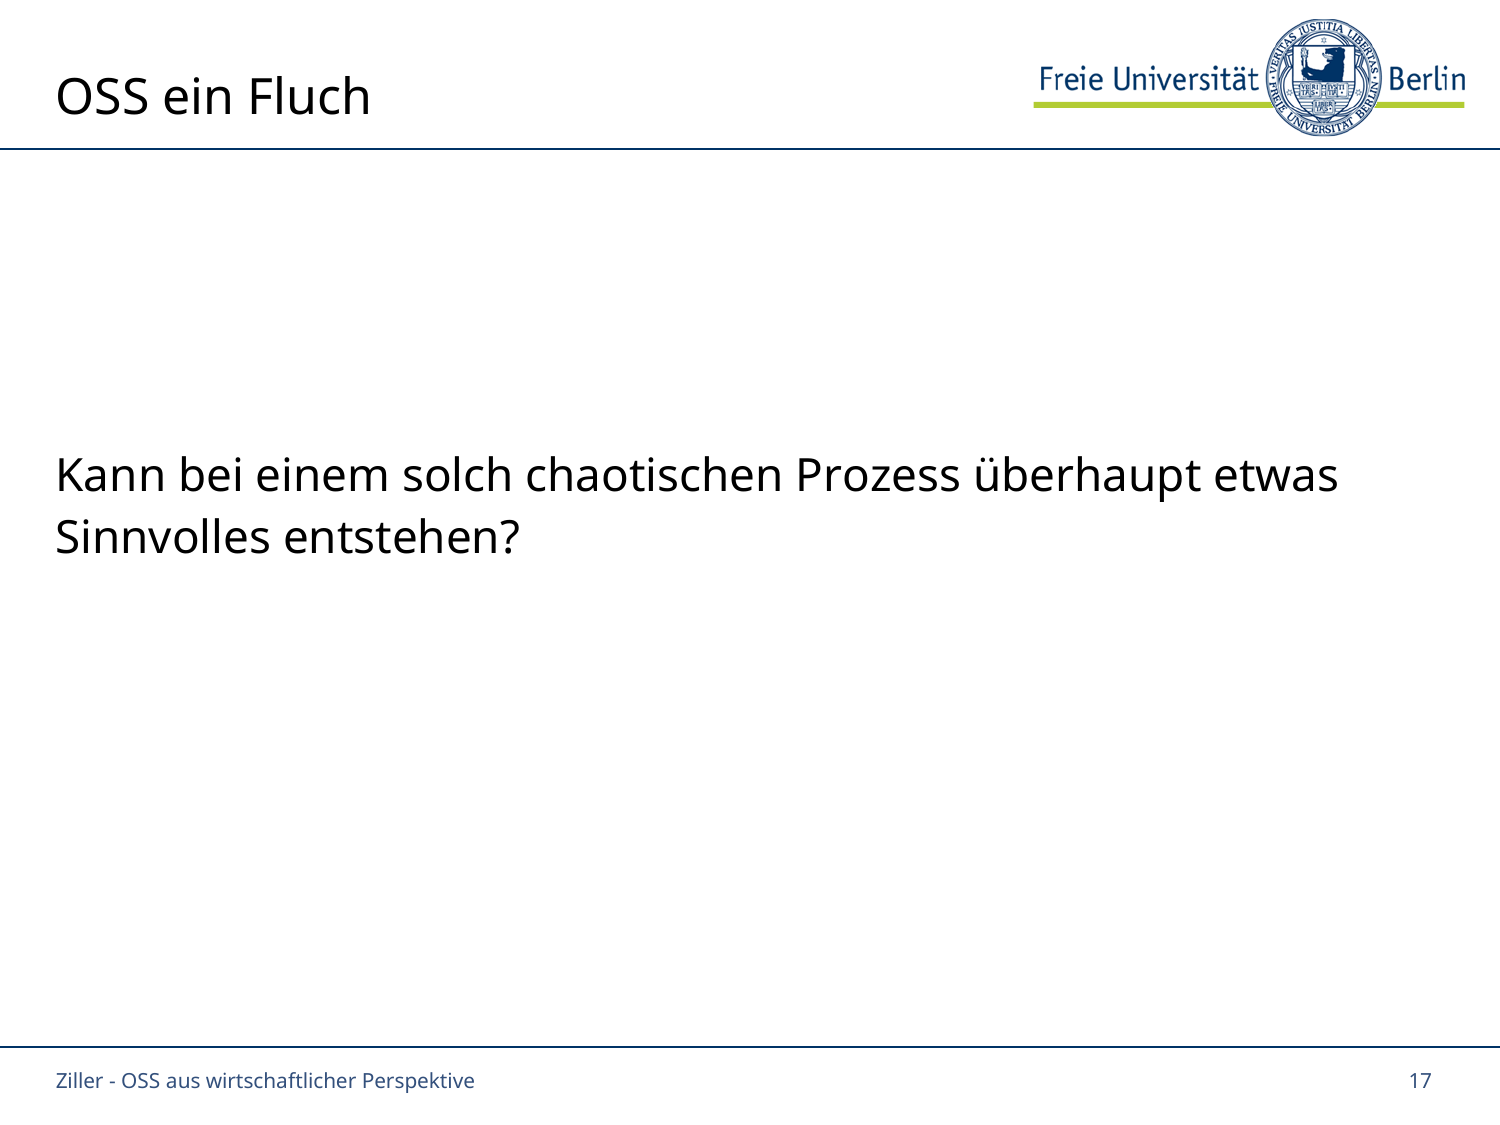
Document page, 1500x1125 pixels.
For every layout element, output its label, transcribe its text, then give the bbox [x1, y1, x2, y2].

title OSS ein Fluch [41, 0, 1016, 138]
picture [1033, 19, 1470, 137]
list Kann bei einem solch chaotischen Prozess überhaupt etwas Sinnvolles entstehen? [41, 175, 1447, 1039]
